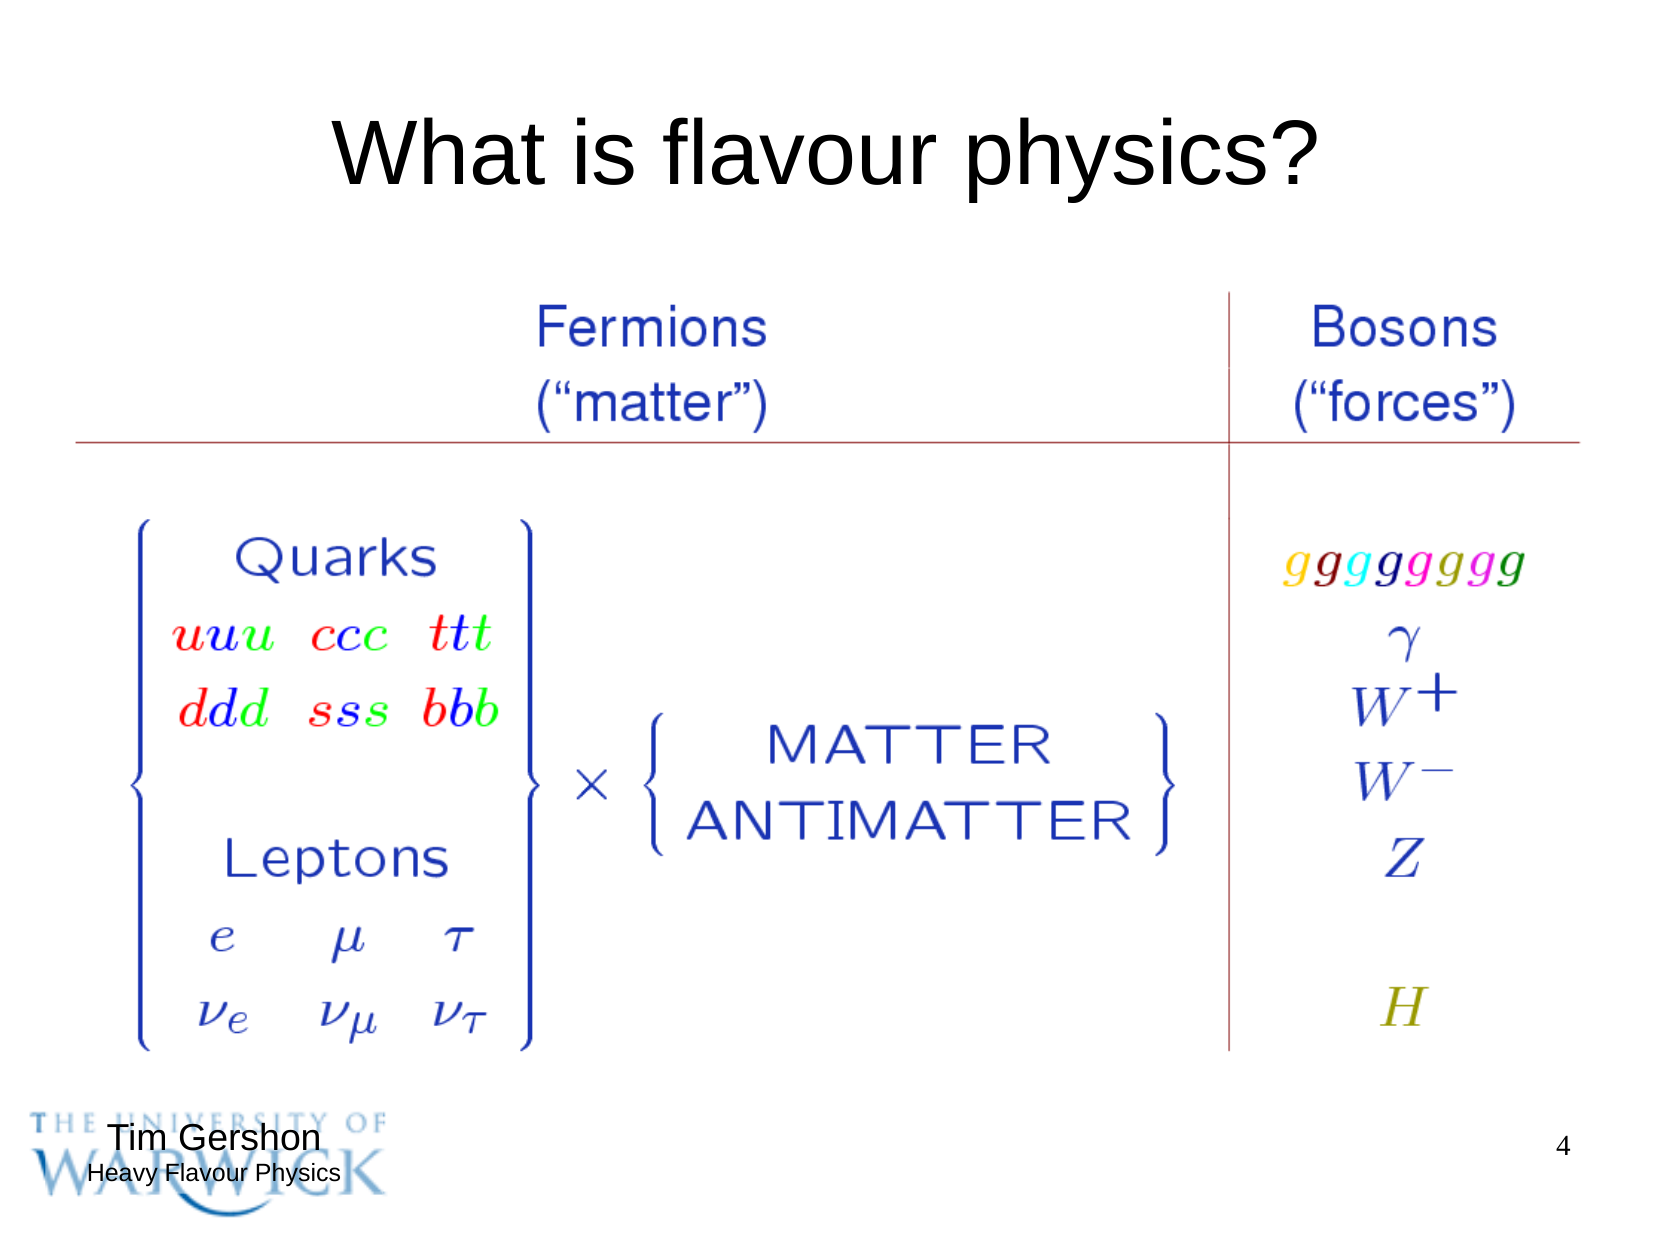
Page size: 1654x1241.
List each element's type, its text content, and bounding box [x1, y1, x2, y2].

picture [0, 238, 1654, 1096]
picture [19, 1106, 406, 1232]
title What is flavour physics? [82, 49, 1571, 238]
text_box Tim Gershon Heavy Flavour Physics [45, 1108, 383, 1194]
